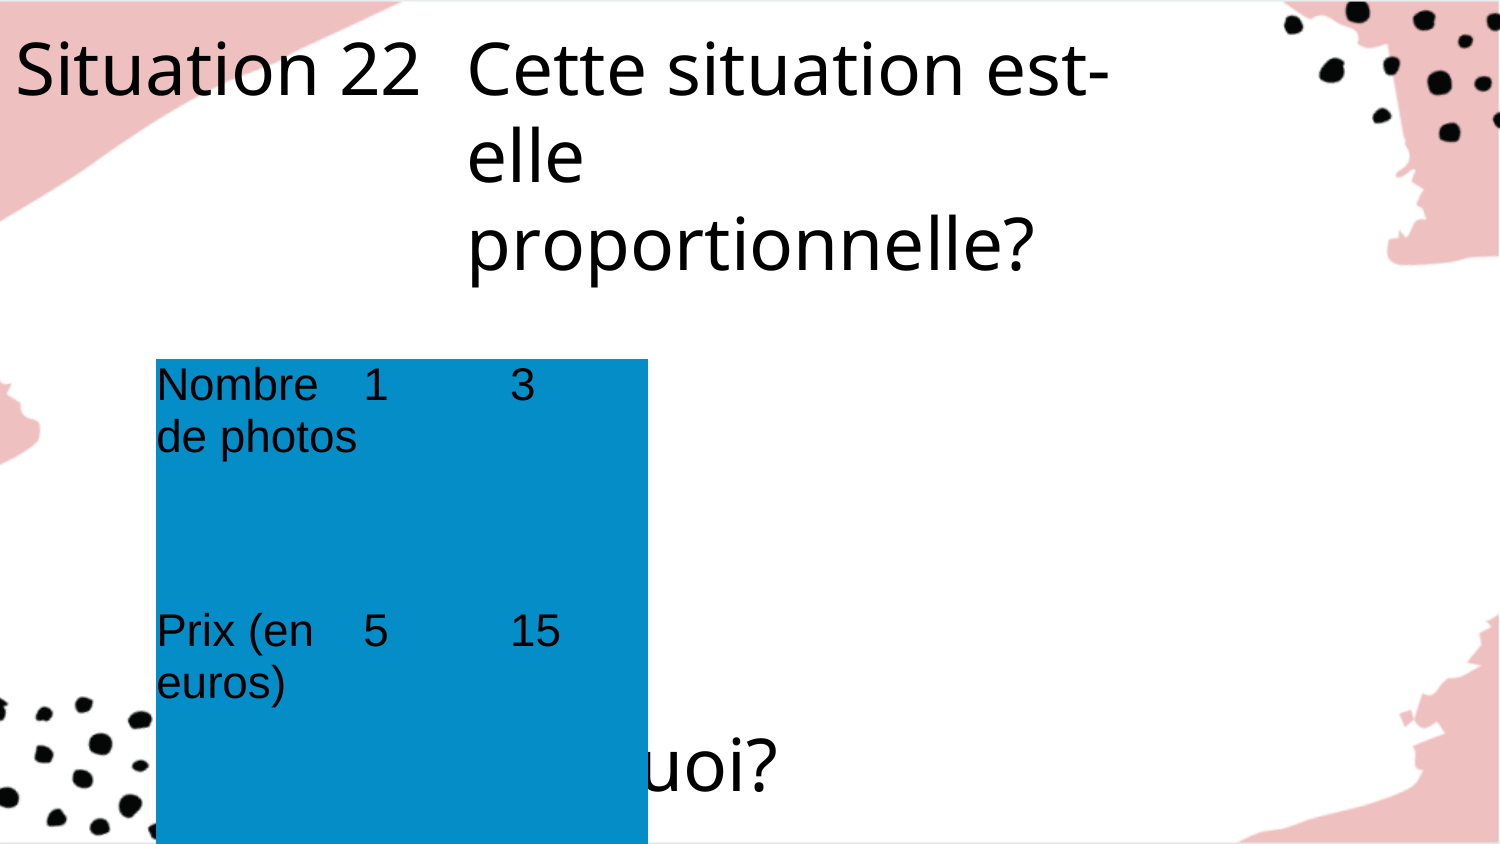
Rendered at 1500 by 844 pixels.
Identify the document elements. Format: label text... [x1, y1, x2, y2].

table_header 3 [510, 359, 648, 605]
text_box Pourquoi? [648, 703, 1112, 823]
table_header 1 [363, 359, 510, 605]
table_header Nombre de photos [156, 359, 363, 605]
text_box Cette situation est-elle proportionnelle? [697, 7, 1148, 127]
table_cell Prix (en euros) [156, 605, 363, 844]
text_box Situation 22 [0, 7, 697, 127]
table_cell 5 [363, 605, 510, 844]
table_cell 15 [510, 605, 648, 844]
picture [0, 0, 1500, 844]
